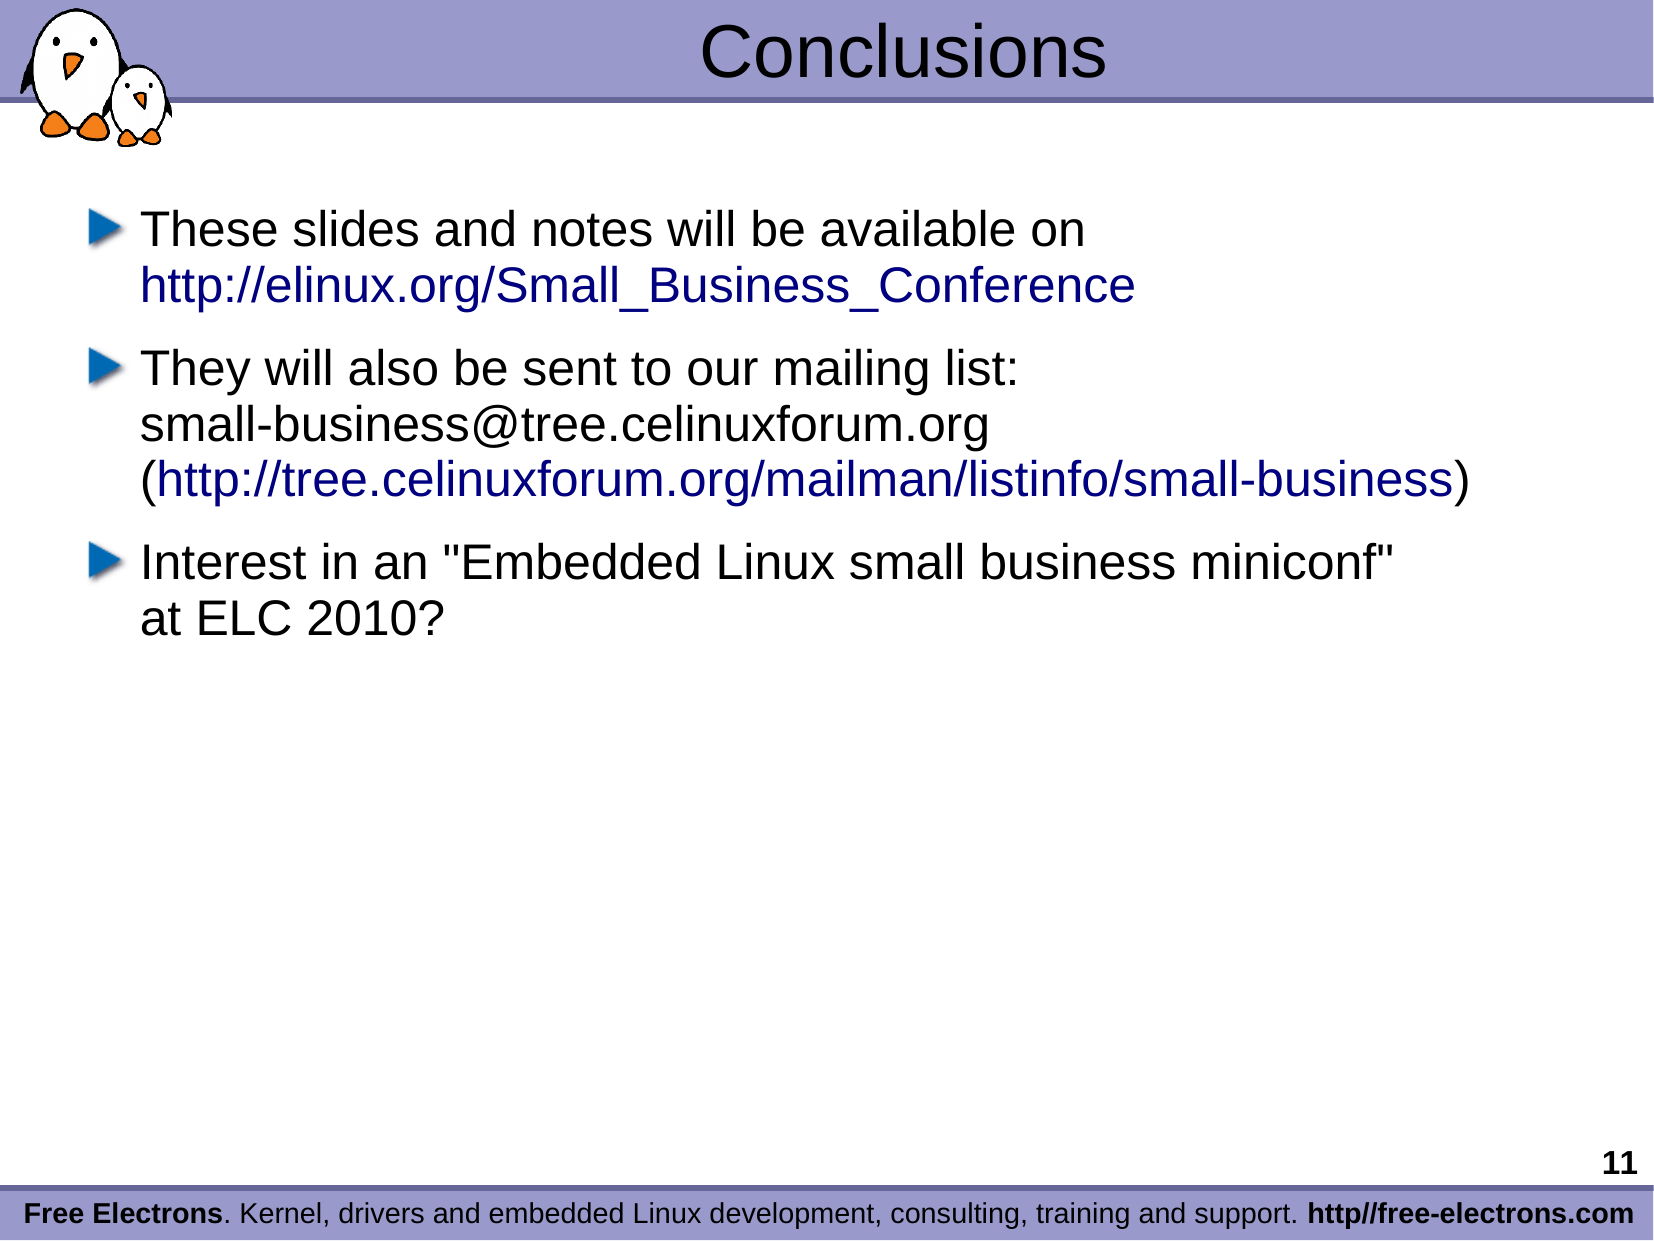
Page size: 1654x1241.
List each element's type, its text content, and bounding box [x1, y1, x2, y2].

picture [20, 8, 172, 147]
list These slides and notes will be available on http://elinux.org/Small_Business_Conference They will also be sent to our mailing list: small-business@tree.celinuxforum.org (http://tree.celinuxforum.org/mailman/listinfo/small-business) Interest in an "Embedded Linux small business miniconf" at ELC 2010? [68, 201, 1592, 1118]
title Conclusions [178, 4, 1631, 98]
